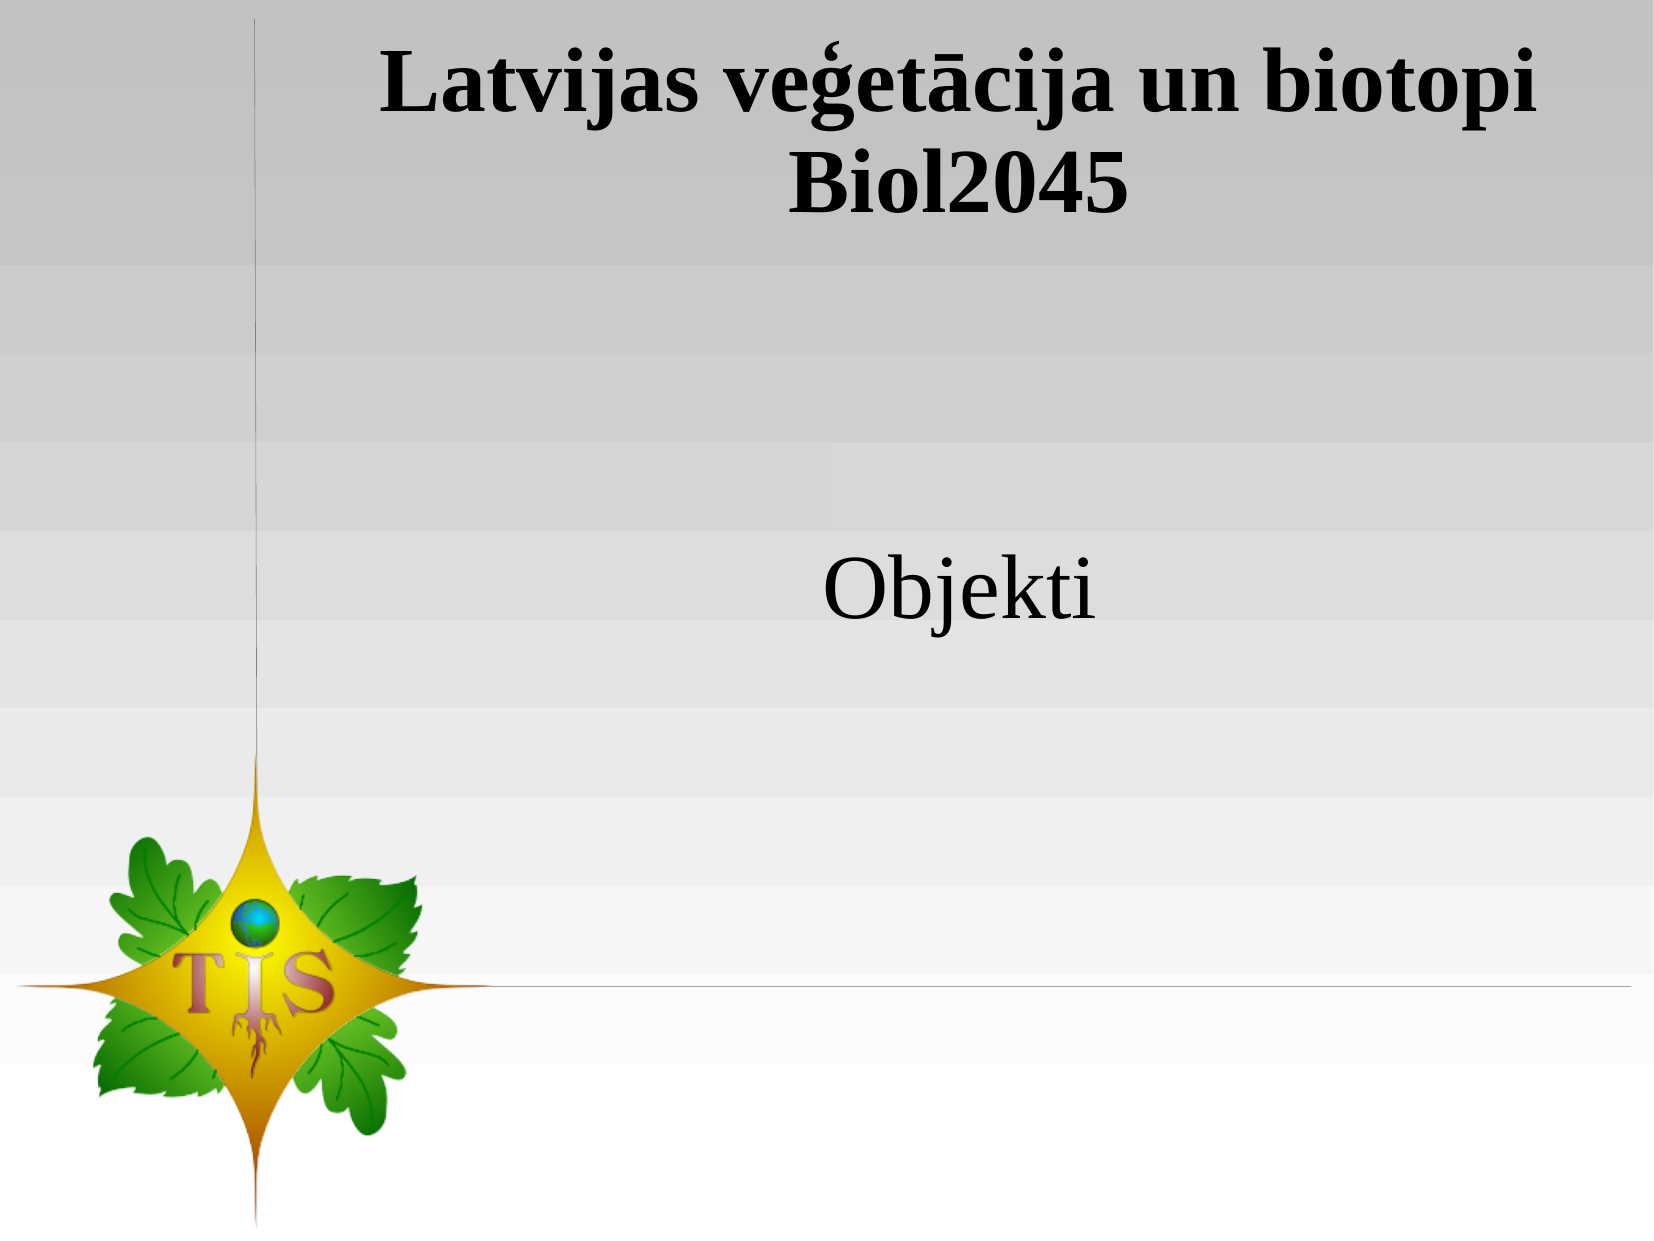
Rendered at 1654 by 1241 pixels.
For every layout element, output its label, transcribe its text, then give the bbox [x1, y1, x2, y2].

title Objekti [295, 314, 1625, 861]
picture [0, 0, 1654, 1241]
